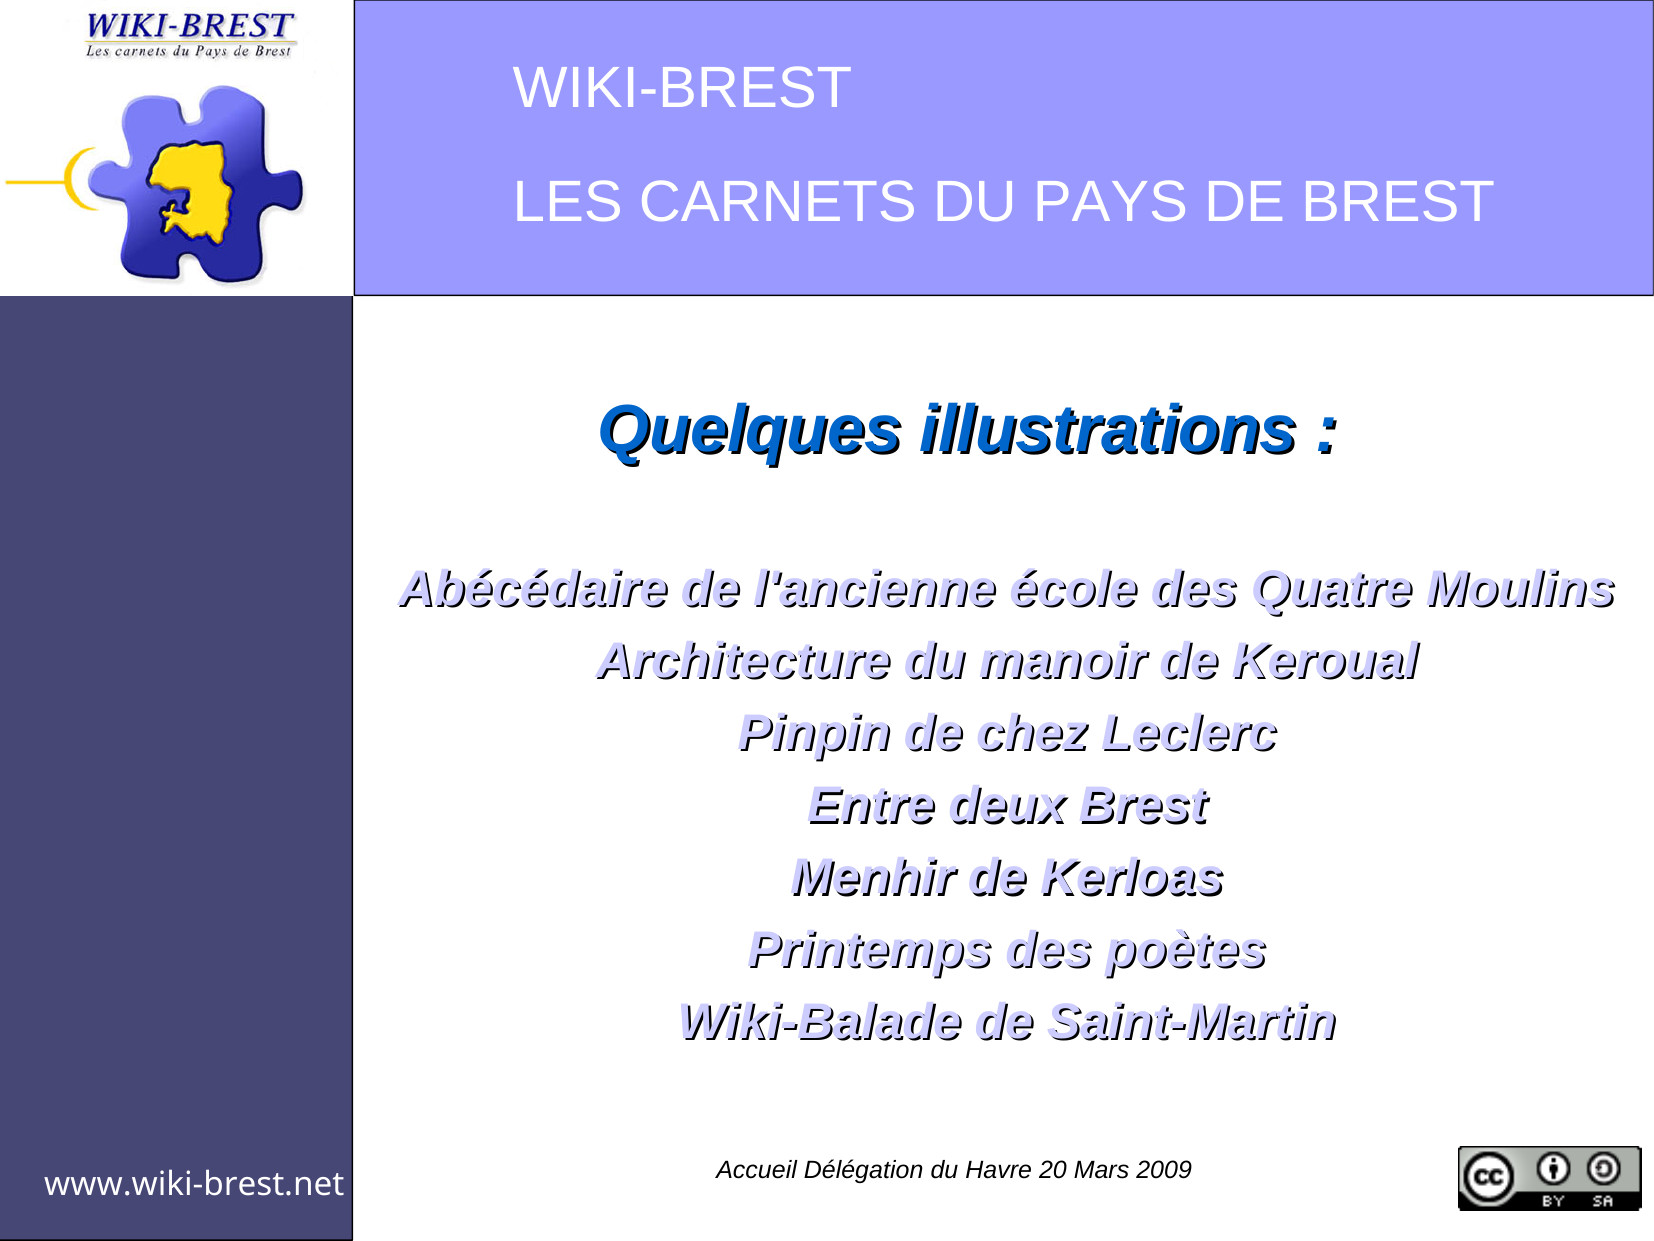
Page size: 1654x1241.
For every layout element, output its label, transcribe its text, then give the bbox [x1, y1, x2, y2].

list Quelques illustrations : Abécédaire de l'ancienne école des Quatre Moulins Architecture du manoir de Keroual Pinpin de chez Leclerc Entre deux Brest Menhir de Kerloas Printemps des poètes Wiki-Balade de Saint-Martin [295, 295, 1624, 1241]
picture [0, 0, 353, 296]
picture [1624, 1146, 1642, 1211]
